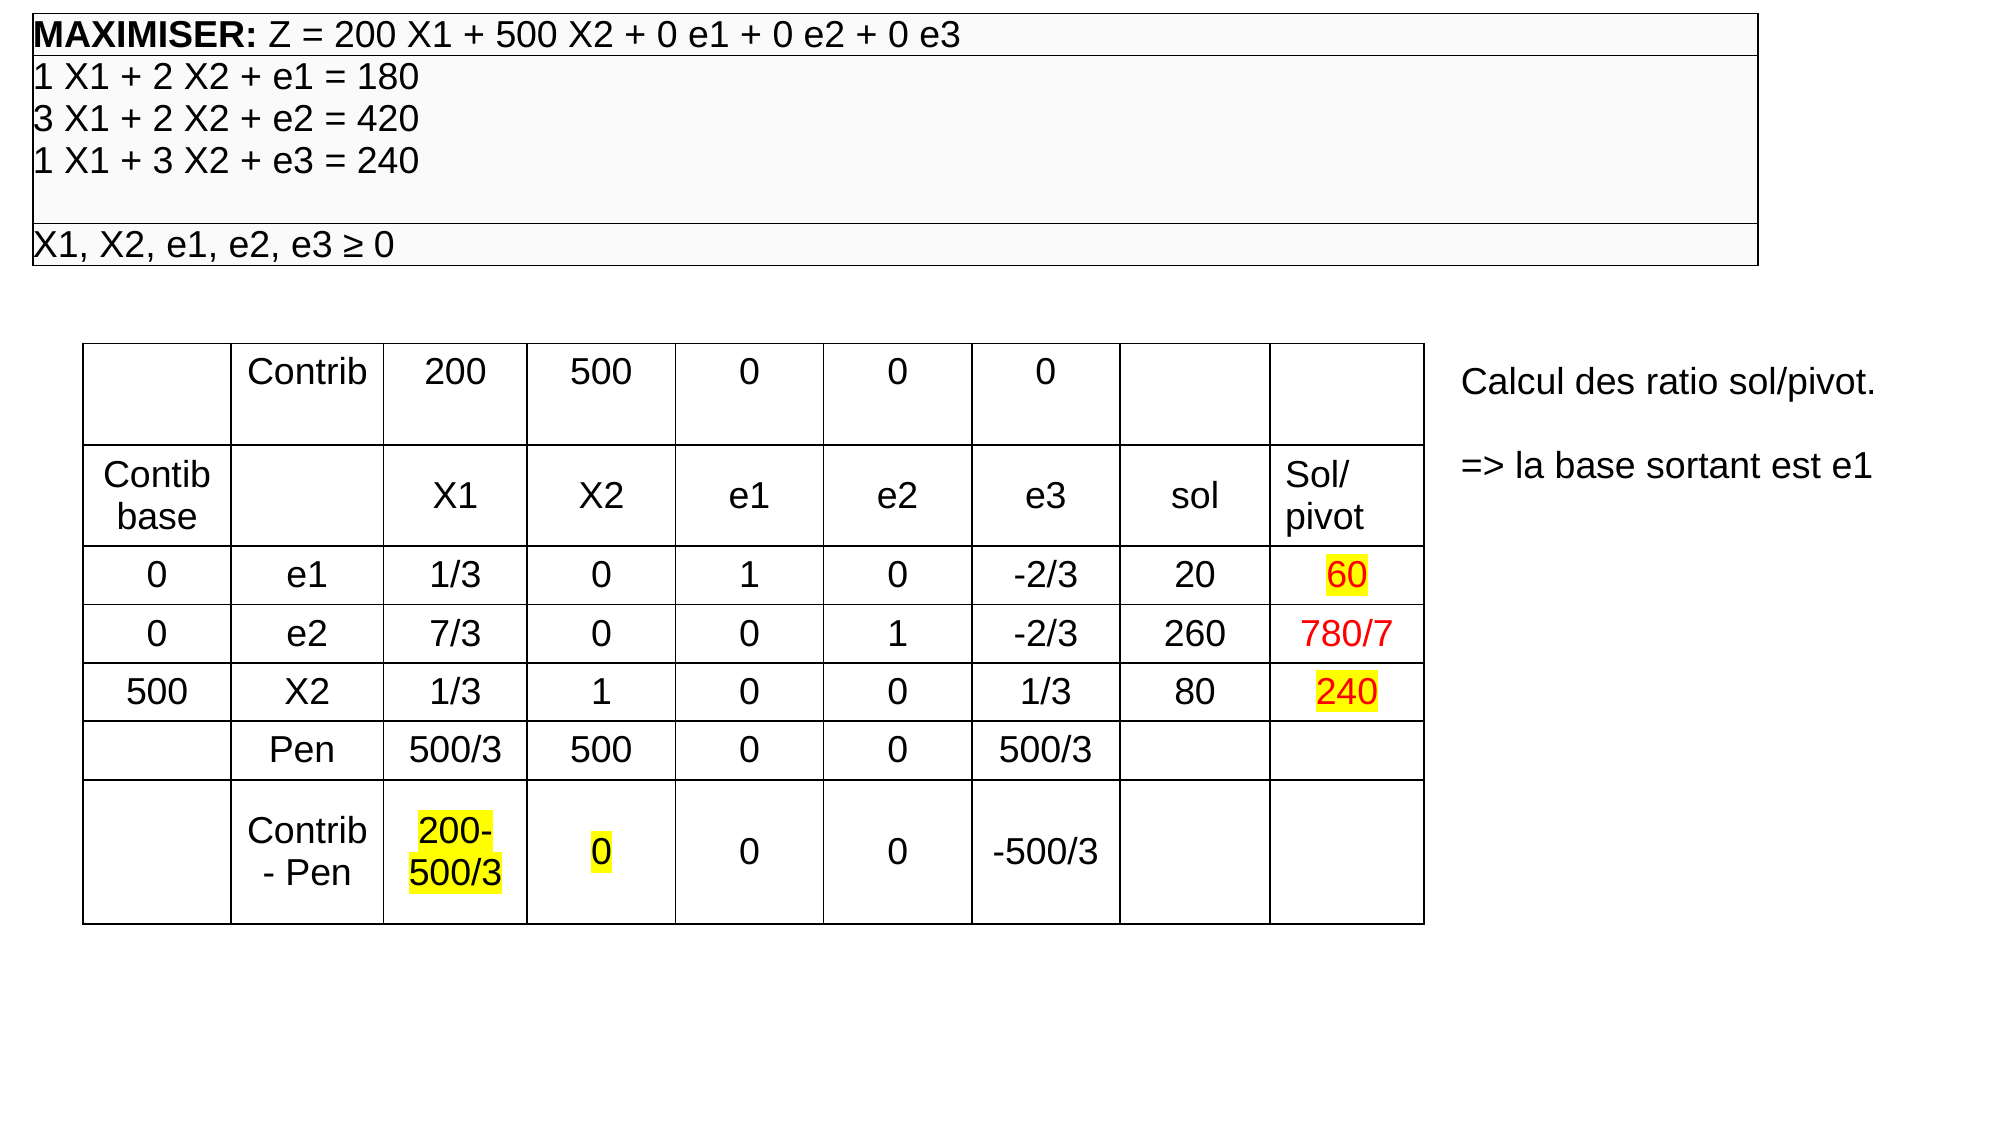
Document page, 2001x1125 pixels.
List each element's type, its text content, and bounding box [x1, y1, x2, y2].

table_cell 20 [1121, 547, 1269, 604]
table_cell 0 [528, 605, 675, 662]
table_header Contrib [232, 344, 383, 444]
table_cell 240 [1271, 664, 1423, 720]
table_cell 0 [676, 722, 823, 779]
table_cell e3 [973, 446, 1119, 545]
table_cell 0 [528, 781, 675, 923]
table_cell 7/3 [384, 605, 526, 662]
table_cell Sol/pivot [1271, 446, 1423, 545]
table_header 0 [824, 344, 971, 444]
text_box Calcul des ratio sol/pivot. => la base sortant est e1 [1446, 352, 1988, 901]
table_cell 0 [824, 781, 971, 923]
table_cell e2 [232, 605, 383, 662]
table_cell 500 [528, 722, 675, 779]
table_cell [84, 722, 230, 779]
table_cell sol [1121, 446, 1269, 545]
table_cell 0 [676, 781, 823, 923]
table_cell [1271, 722, 1423, 779]
table_cell 1 [528, 664, 675, 720]
table_cell 1 [824, 605, 971, 662]
table_cell -2/3 [973, 605, 1119, 662]
table_cell 1/3 [384, 547, 526, 604]
table_cell 0 [84, 605, 230, 662]
table_cell X2 [232, 664, 383, 720]
table_cell e1 [232, 547, 383, 604]
table_cell 780/7 [1271, 605, 1423, 662]
table_cell 500/3 [973, 722, 1119, 779]
table_cell 0 [676, 605, 823, 662]
table_cell 0 [528, 547, 675, 604]
table_cell e2 [824, 446, 971, 545]
table_cell -500/3 [973, 781, 1119, 923]
table_cell 0 [84, 547, 230, 604]
table_header 200 [384, 344, 526, 444]
table_cell 1/3 [384, 664, 526, 720]
table_cell X1, X2, e1, e2, e3 ≥ 0 [34, 224, 1757, 265]
table_cell e1 [676, 446, 823, 545]
table_header MAXIMISER: Z = 200 X1 + 500 X2 + 0 e1 + 0 e2 + 0 e3 [34, 14, 1757, 55]
table_cell 260 [1121, 605, 1269, 662]
table_cell [84, 781, 230, 923]
table_header 0 [973, 344, 1119, 444]
table_cell Contib base [84, 446, 230, 545]
table_cell 1/3 [973, 664, 1119, 720]
table_header [1271, 344, 1423, 444]
table_cell 1 X1 + 2 X2 + e1 = 180 3 X1 + 2 X2 + e2 = 420 1 X1 + 3 X2 + e3 = 240 [34, 56, 1757, 223]
table_header [1121, 344, 1269, 444]
table_cell 0 [824, 664, 971, 720]
table_cell 0 [676, 664, 823, 720]
table_header 500 [528, 344, 675, 444]
table_cell [232, 446, 383, 545]
table_cell 0 [824, 722, 971, 779]
table_cell X1 [384, 446, 526, 545]
table_cell [1271, 781, 1423, 923]
table_cell 500 [84, 664, 230, 720]
table_header 0 [676, 344, 823, 444]
table_header [84, 344, 230, 444]
table_cell 80 [1121, 664, 1269, 720]
table_cell 500/3 [384, 722, 526, 779]
table_cell Pen [232, 722, 383, 779]
table_cell -2/3 [973, 547, 1119, 604]
table_cell 1 [676, 547, 823, 604]
table_cell X2 [528, 446, 675, 545]
table_cell 200-500/3 [384, 781, 526, 923]
table_cell 0 [824, 547, 971, 604]
table_cell [1121, 781, 1269, 923]
table_cell 60 [1271, 547, 1423, 604]
table_cell [1121, 722, 1269, 779]
table_cell Contrib - Pen [232, 781, 383, 923]
